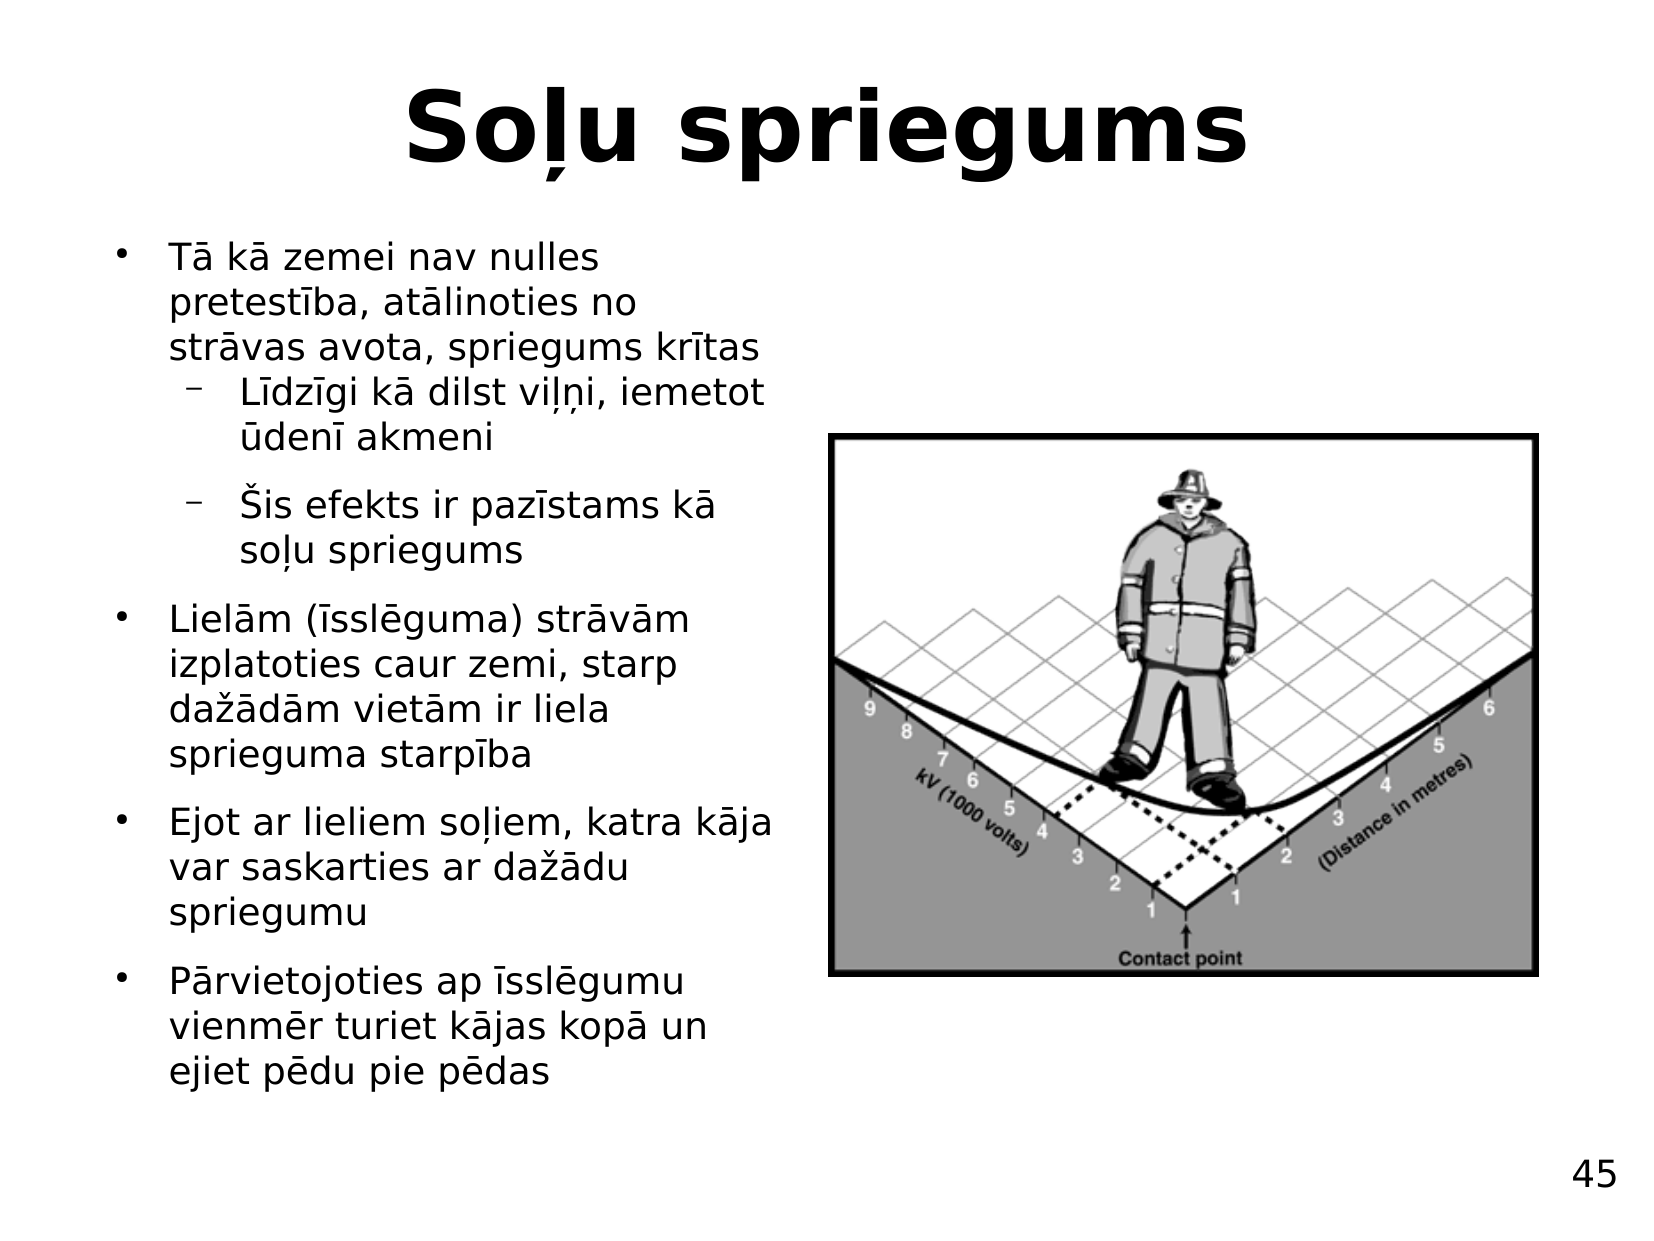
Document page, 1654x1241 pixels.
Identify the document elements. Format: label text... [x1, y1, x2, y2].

list Tā kā zemei nav nulles pretestība, atālinoties no strāvas avota, spriegums krītas Līdzīgi kā dilst viļņi, iemetot ūdenī akmeni Šis efekts ir pazīstams kā soļu spriegums Lielām (īsslēguma) strāvām izplatoties caur zemi, starp dažādām vietām ir liela sprieguma starpība Ejot ar lieliem soļiem, katra kāja var saskarties ar dažādu spriegumu Pārvietojoties ap īsslēgumu vienmēr turiet kājas kopā un ejiet pēdu pie pēdas [82, 225, 793, 1186]
title Soļu spriegums [82, 49, 1571, 196]
picture [828, 433, 1539, 977]
